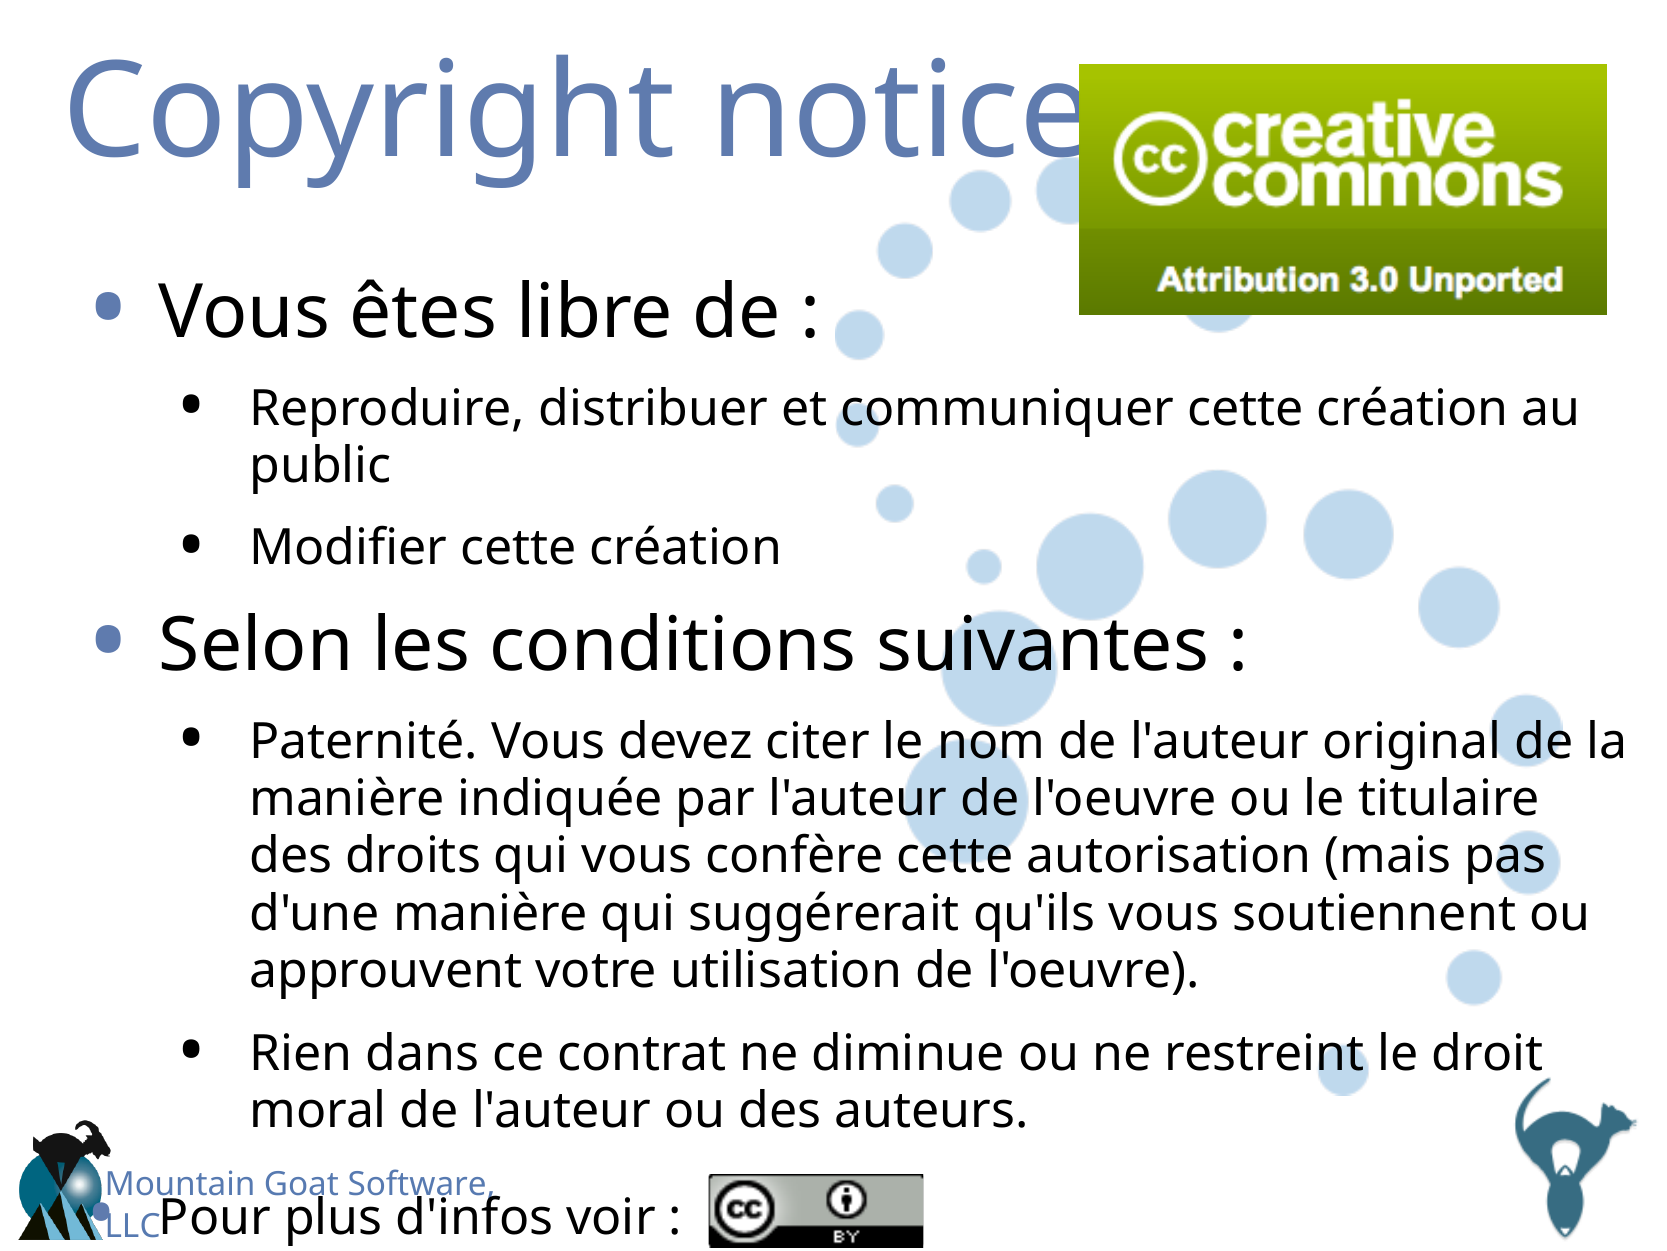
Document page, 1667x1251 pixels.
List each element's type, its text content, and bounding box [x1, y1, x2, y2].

list Vous êtes libre de : Reproduire, distribuer et communiquer cette création au public Modifier cette création Selon les conditions suivantes : Paternité. Vous devez citer le nom de l'auteur original de la manière indiquée par l'auteur de l'oeuvre ou le titulaire des droits qui vous confère cette autorisation (mais pas d'une manière qui suggérerait qu'ils vous soutiennent ou approuvent votre utilisation de l'oeuvre). Rien dans ce contrat ne diminue ou ne restreint le droit moral de l'auteur ou des auteurs. Pour plus d'infos voir : http://creativecommons.org/licenses/by/3.0/ [40, 262, 1643, 1152]
title Copyright notice [56, 18, 1609, 194]
picture [1472, 1068, 1667, 1251]
picture [835, 64, 1607, 315]
picture [18, 1120, 111, 1240]
